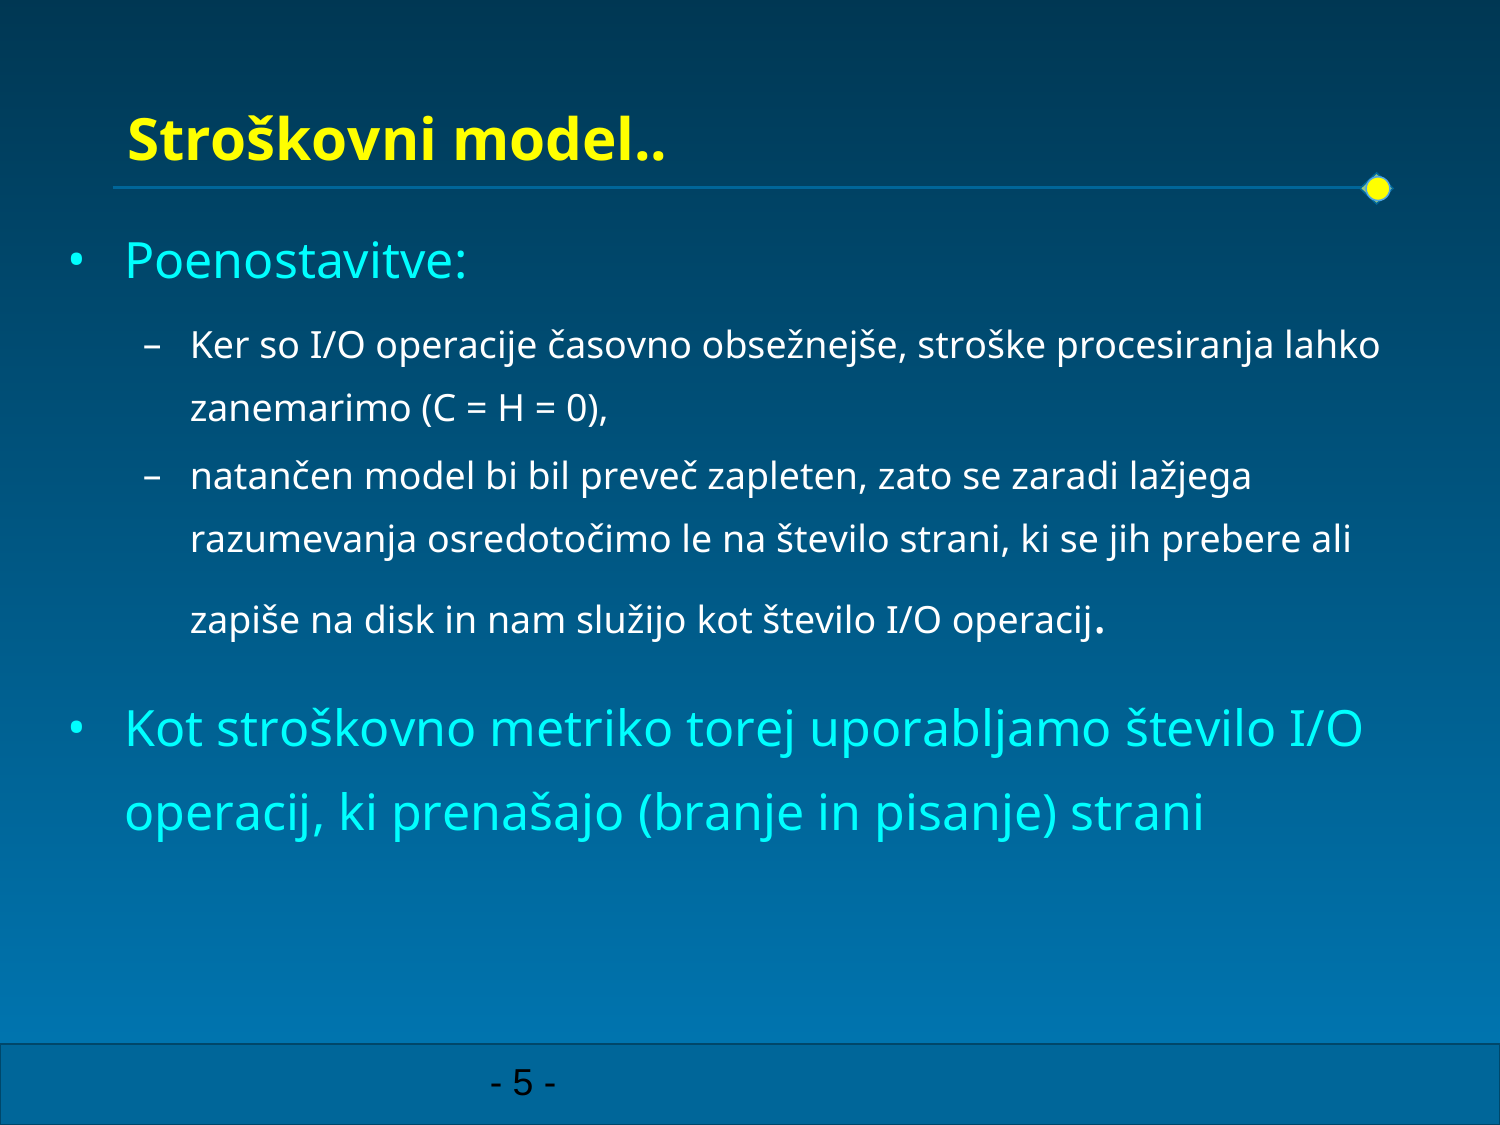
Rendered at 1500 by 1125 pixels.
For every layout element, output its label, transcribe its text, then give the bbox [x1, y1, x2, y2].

list Poenostavitve: Ker so I/O operacije časovno obsežnejše, stroške procesiranja lahko zanemarimo (C = H = 0), natančen model bi bil preveč zapleten, zato se zaradi lažjega razumevanja osredotočimo le na število strani, ki se jih prebere ali zapiše na disk in nam služijo kot število I/O operacij. Kot stroškovno metriko torej uporabljamo število I/O operacij, ki prenašajo (branje in pisanje) strani [53, 196, 1471, 991]
title Stroškovni model.. [112, 94, 1388, 181]
